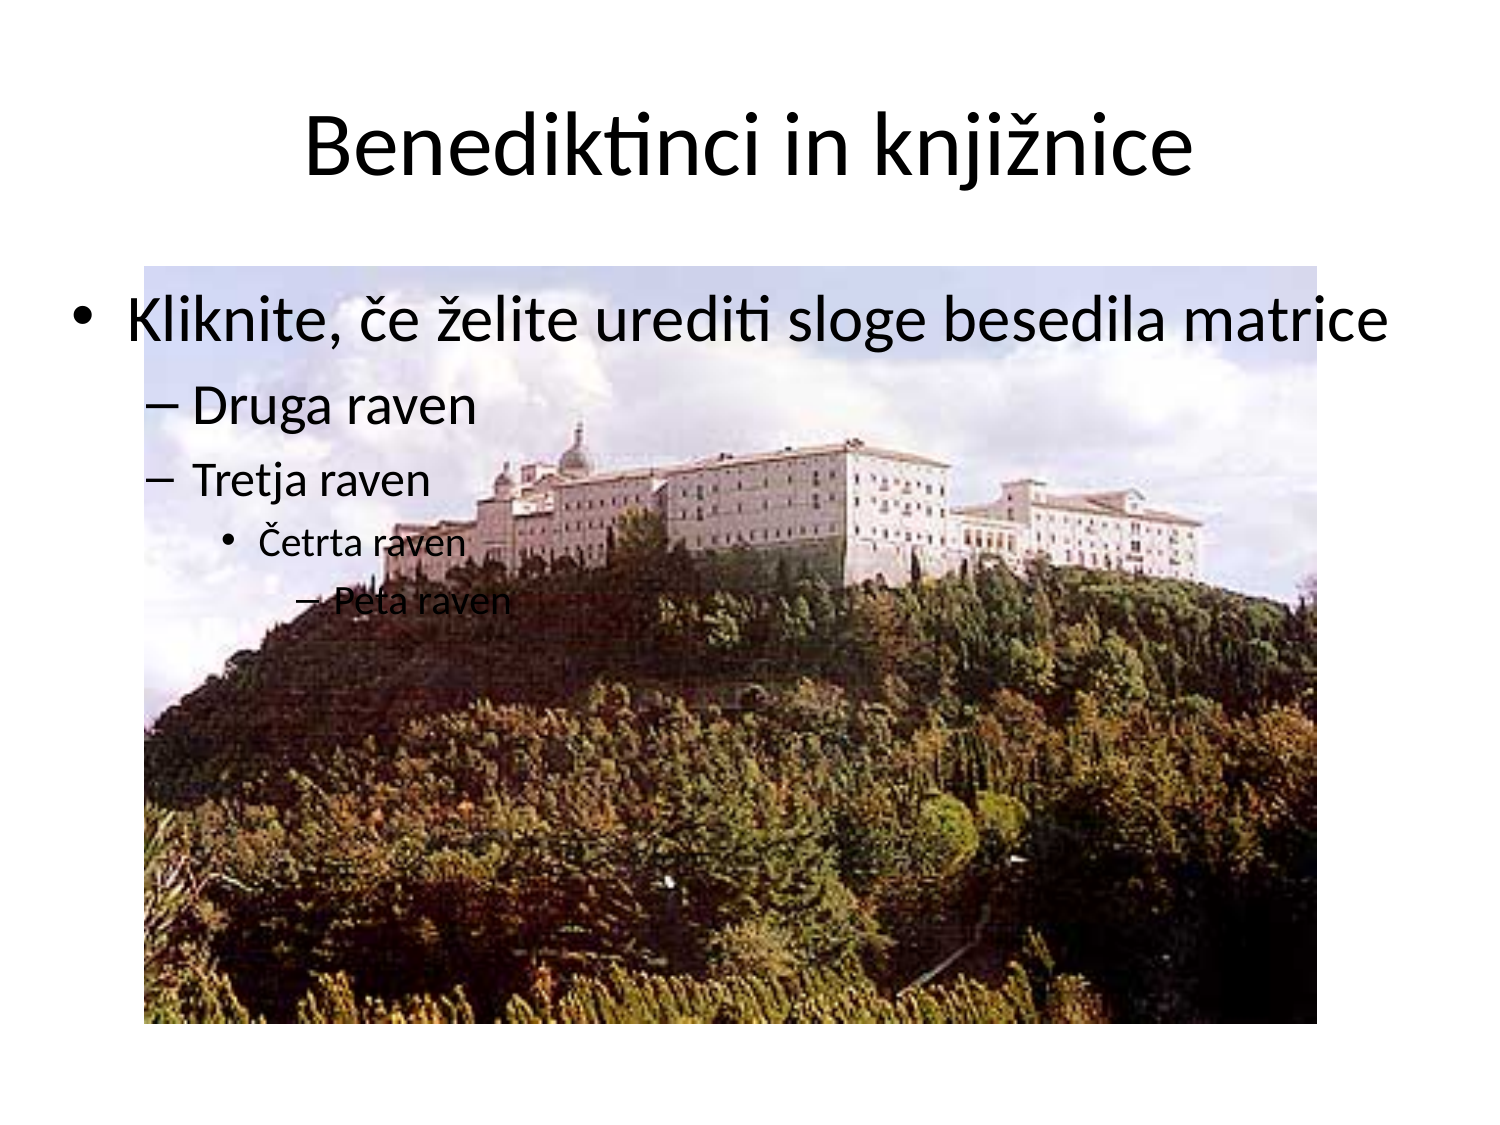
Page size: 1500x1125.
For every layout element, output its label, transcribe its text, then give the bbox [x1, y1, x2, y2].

picture [144, 266, 1317, 1024]
title Benediktinci in knjižnice [75, 45, 1425, 233]
